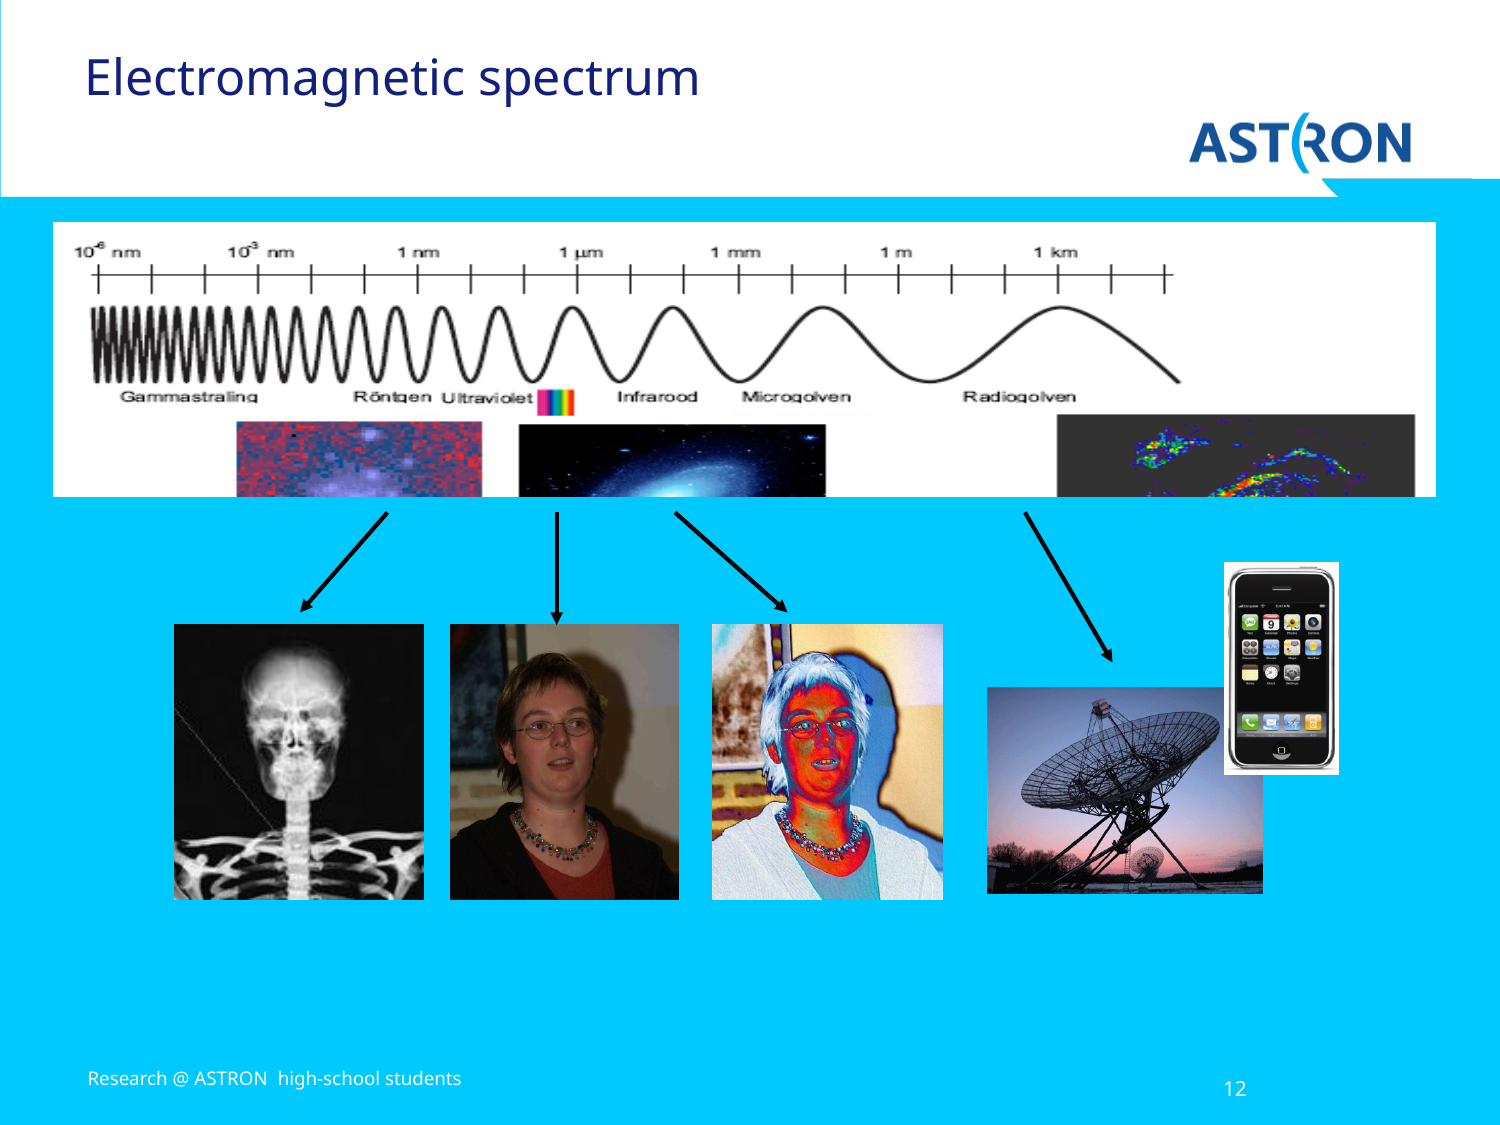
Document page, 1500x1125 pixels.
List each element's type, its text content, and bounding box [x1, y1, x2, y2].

text_box Electromagnetic spectrum [69, 37, 1160, 188]
text_box <number> [1208, 1062, 1409, 1125]
picture [451, 625, 678, 899]
picture [713, 625, 942, 899]
picture [54, 223, 1435, 496]
picture [0, 0, 1500, 196]
text_box Research @ ASTRON high-school students [87, 1062, 1055, 1125]
picture [175, 625, 423, 899]
picture [988, 563, 1338, 893]
